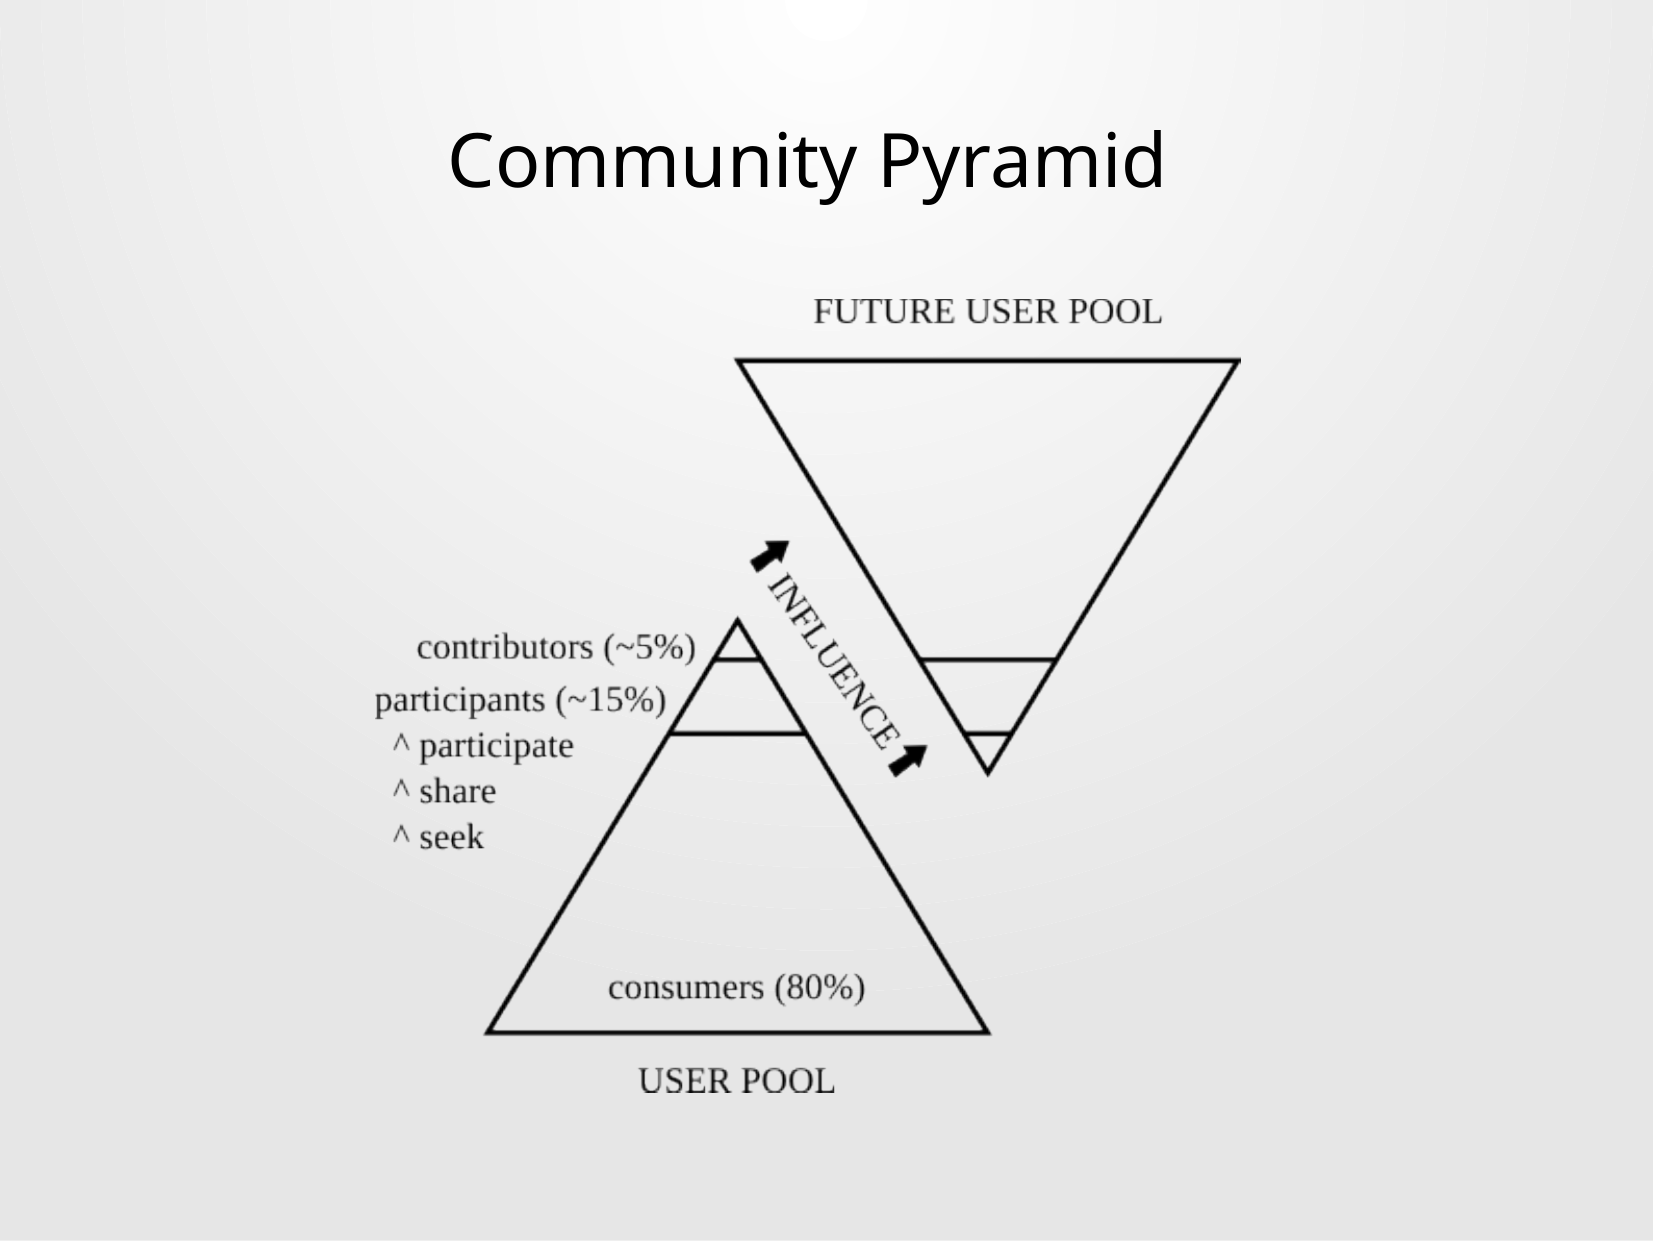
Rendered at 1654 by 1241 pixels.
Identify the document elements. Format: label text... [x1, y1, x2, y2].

picture [375, 299, 1241, 1093]
text_box Community Pyramid [432, 99, 1156, 211]
